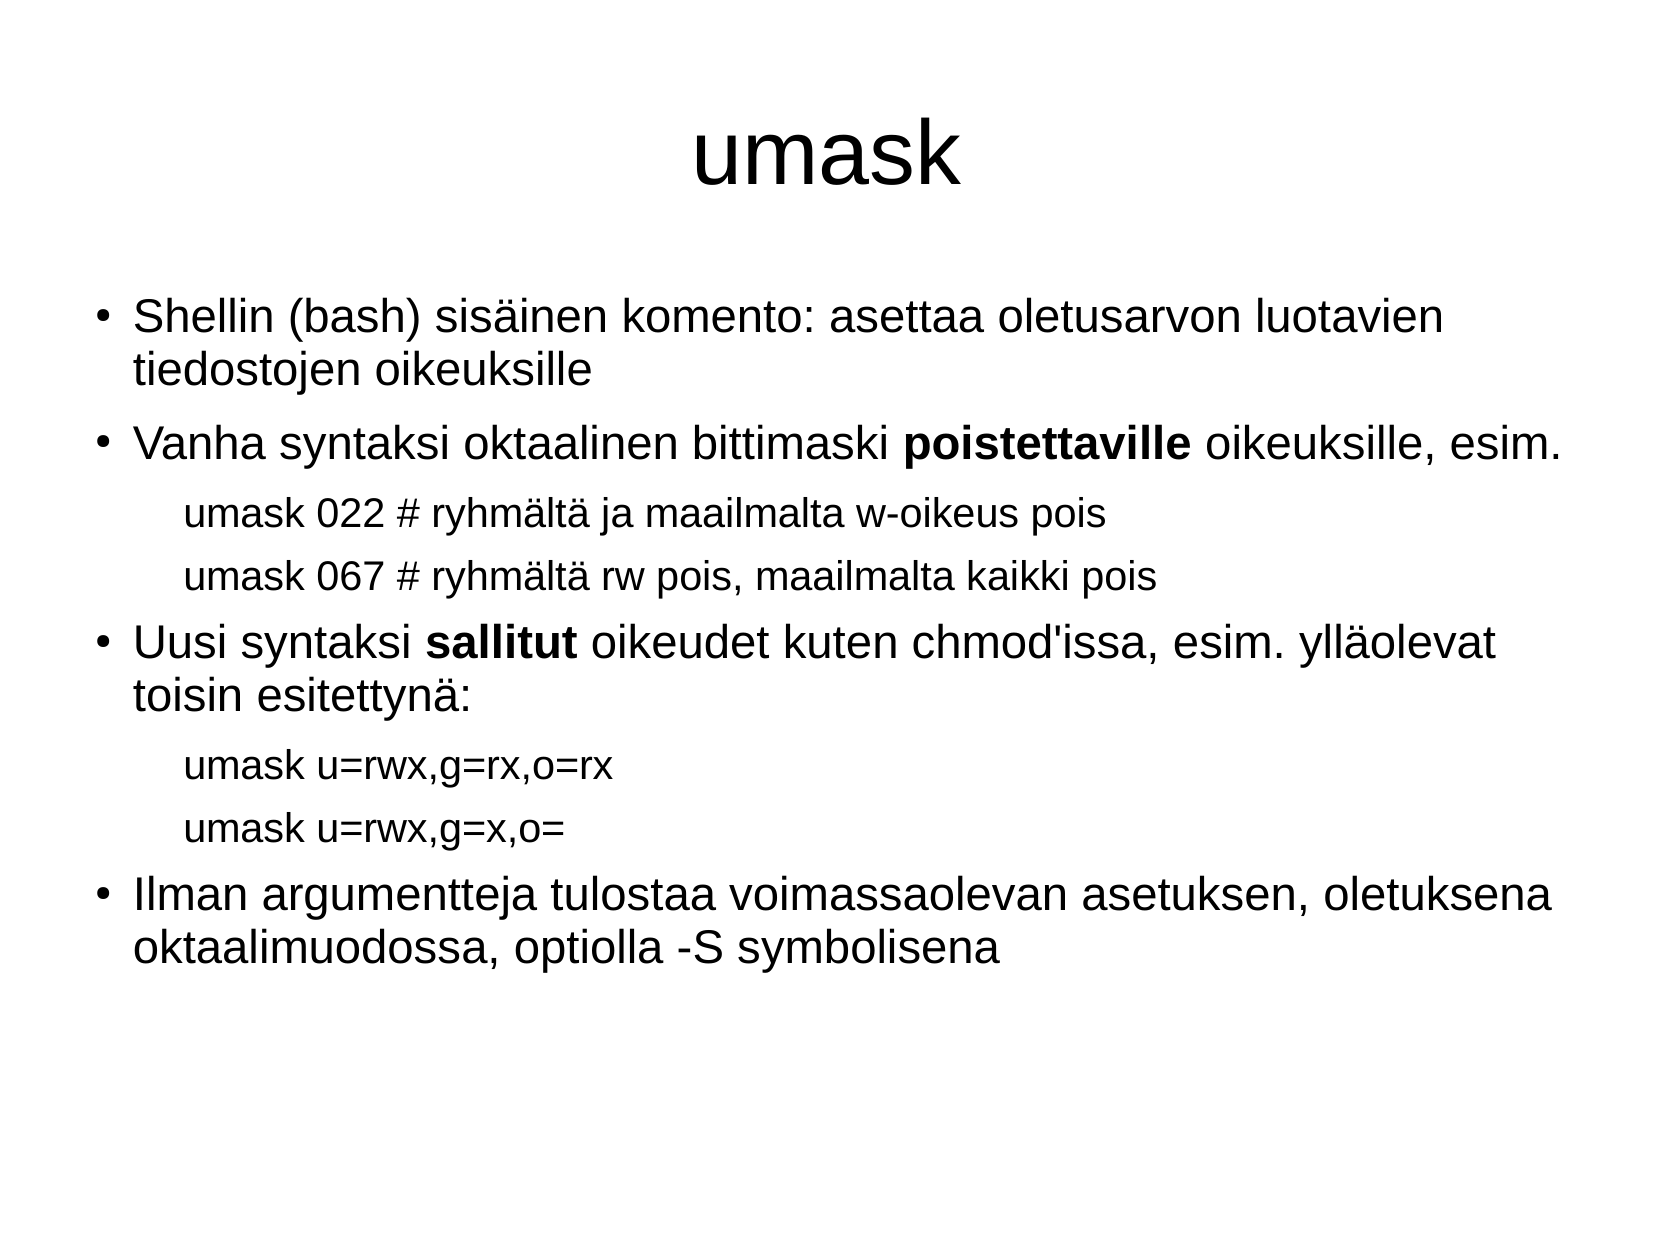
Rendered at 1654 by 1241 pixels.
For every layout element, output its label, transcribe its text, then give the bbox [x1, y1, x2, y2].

title umask [82, 49, 1571, 257]
list Shellin (bash) sisäinen komento: asettaa oletusarvon luotavien tiedostojen oikeuksille Vanha syntaksi oktaalinen bittimaski poistettaville oikeuksille, esim. umask 022 # ryhmältä ja maailmalta w-oikeus pois umask 067 # ryhmältä rw pois, maailmalta kaikki pois Uusi syntaksi sallitut oikeudet kuten chmod'issa, esim. ylläolevat toisin esitettynä: umask u=rwx,g=rx,o=rx umask u=rwx,g=x,o= Ilman argumentteja tulostaa voimassaolevan asetuksen, oletuksena oktaalimuodossa, optiolla -S symbolisena [82, 290, 1571, 1010]
